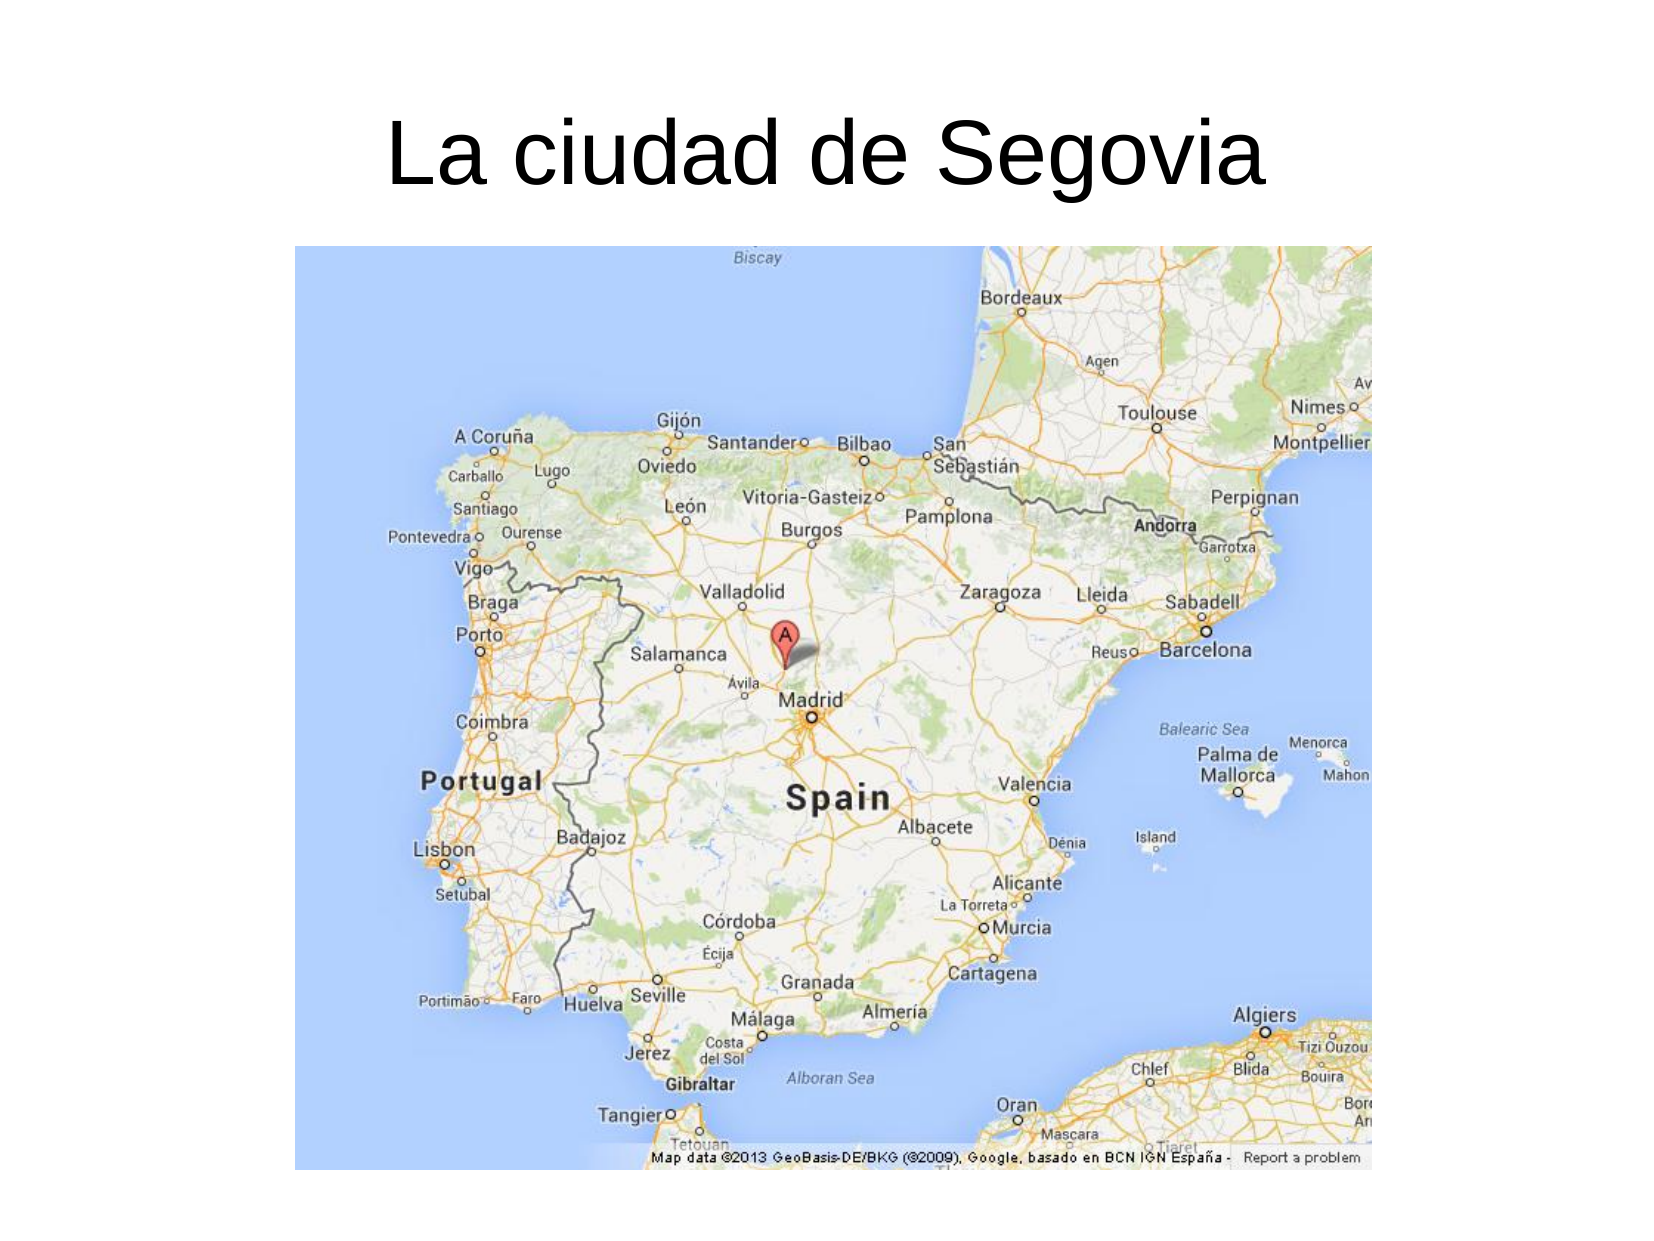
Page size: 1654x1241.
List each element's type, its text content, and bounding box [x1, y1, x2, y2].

picture [295, 246, 1372, 1170]
title La ciudad de Segovia [82, 49, 1571, 257]
